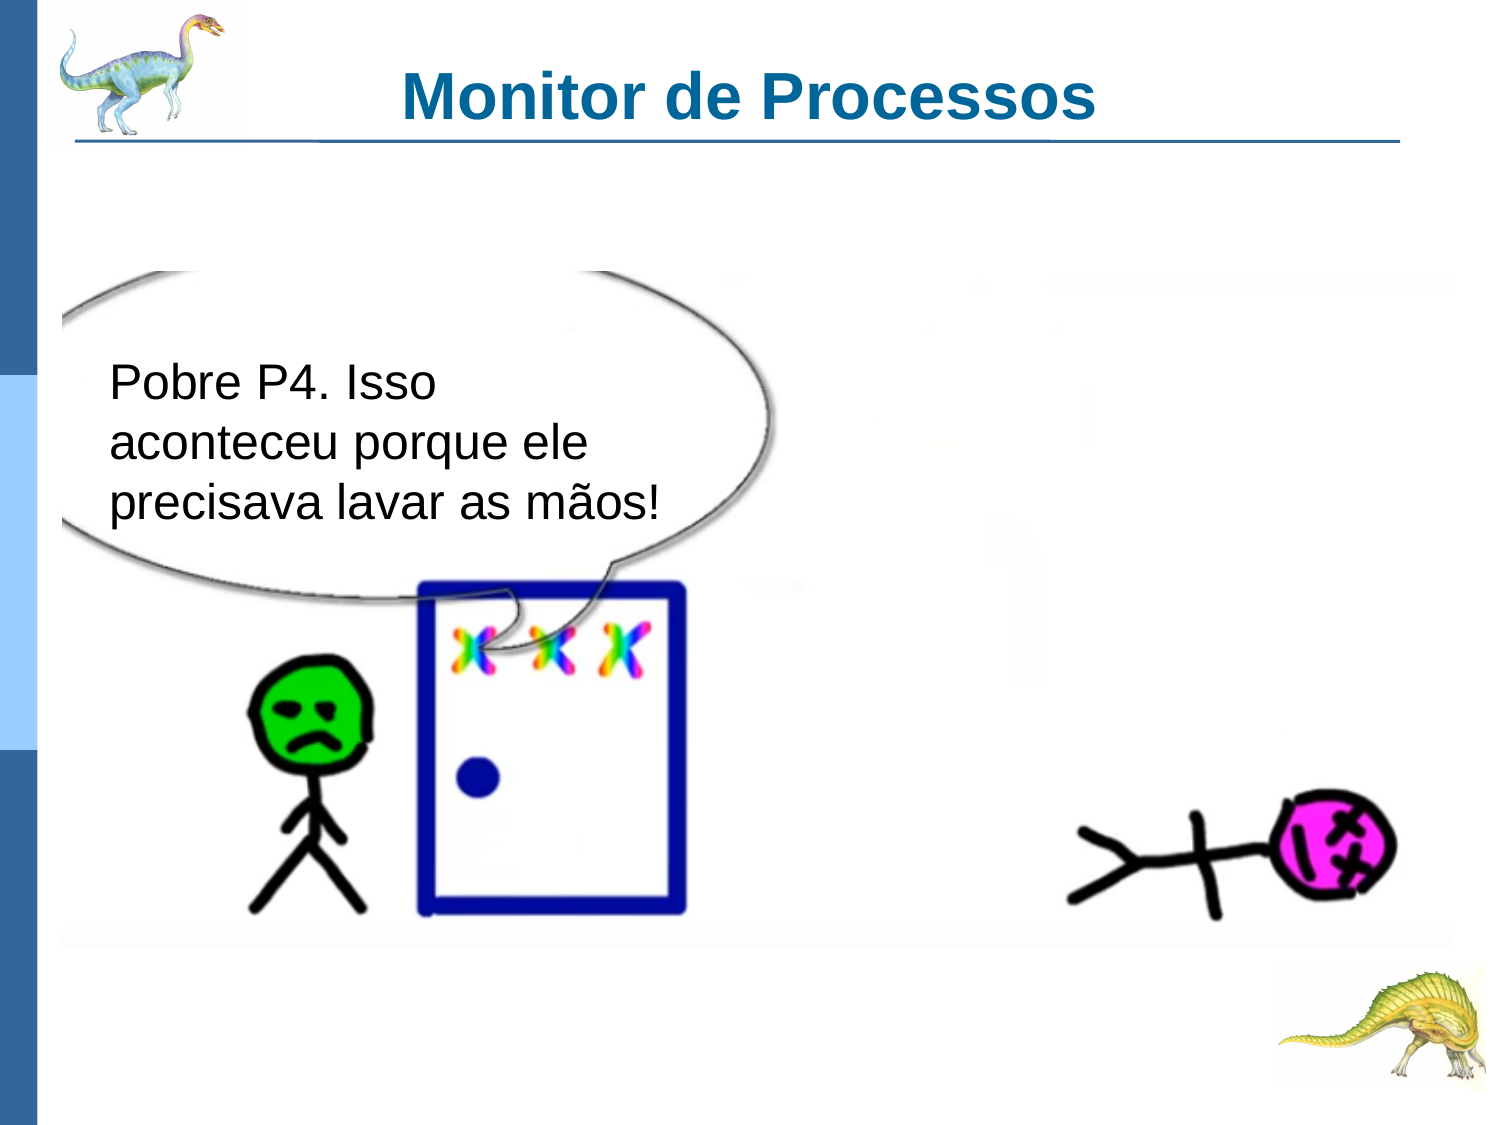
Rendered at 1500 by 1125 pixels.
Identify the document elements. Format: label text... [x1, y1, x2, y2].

picture [62, 271, 1453, 948]
text_box Monitor de Processos [75, 45, 1426, 141]
text_box Pobre P4. Isso aconteceu porque ele precisava lavar as mãos! [94, 342, 686, 538]
picture [46, 0, 243, 149]
picture [1275, 959, 1486, 1090]
